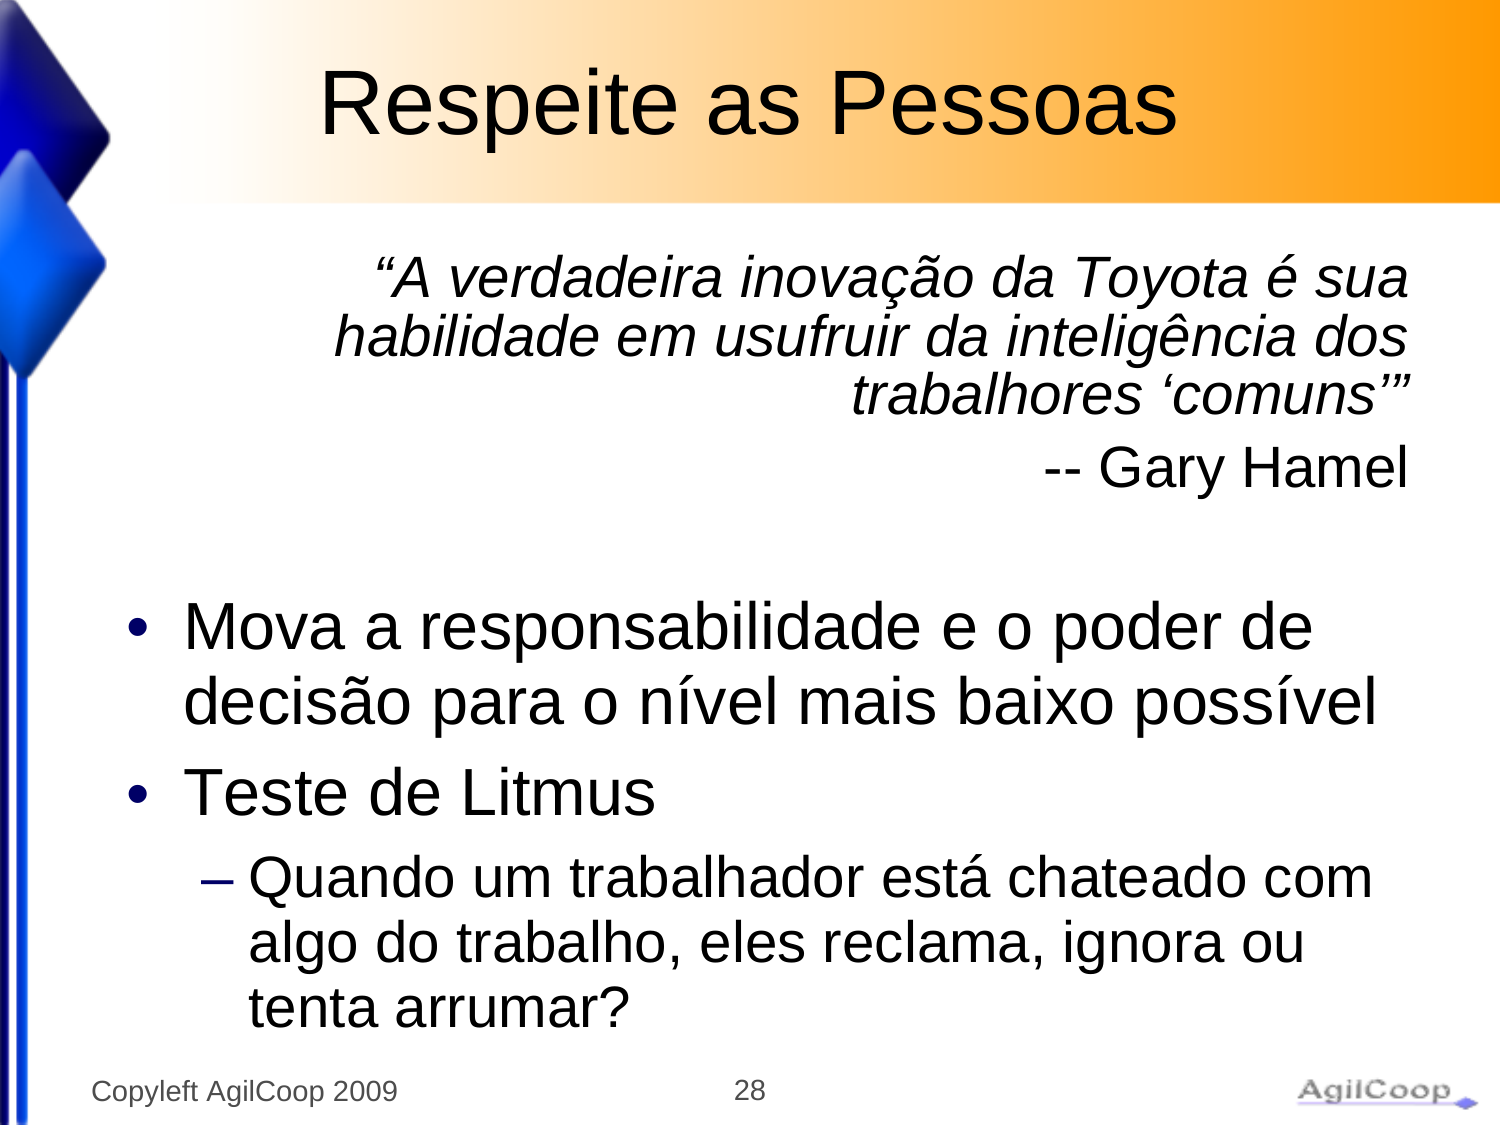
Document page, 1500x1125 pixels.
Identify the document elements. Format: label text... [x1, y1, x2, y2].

title Respeite as Pessoas [75, 8, 1426, 197]
list “A verdadeira inovação da Toyota é sua habilidade em usufruir da inteligência dos trabalhores ‘comuns’” -- Gary Hamel Mova a responsabilidade e o poder de decisão para o nível mais baixo possível Teste de Litmus Quando um trabalhador está chateado com algo do trabalho, eles reclama, ignora ou tenta arrumar? [112, 243, 1425, 1054]
picture [0, 0, 1500, 1125]
